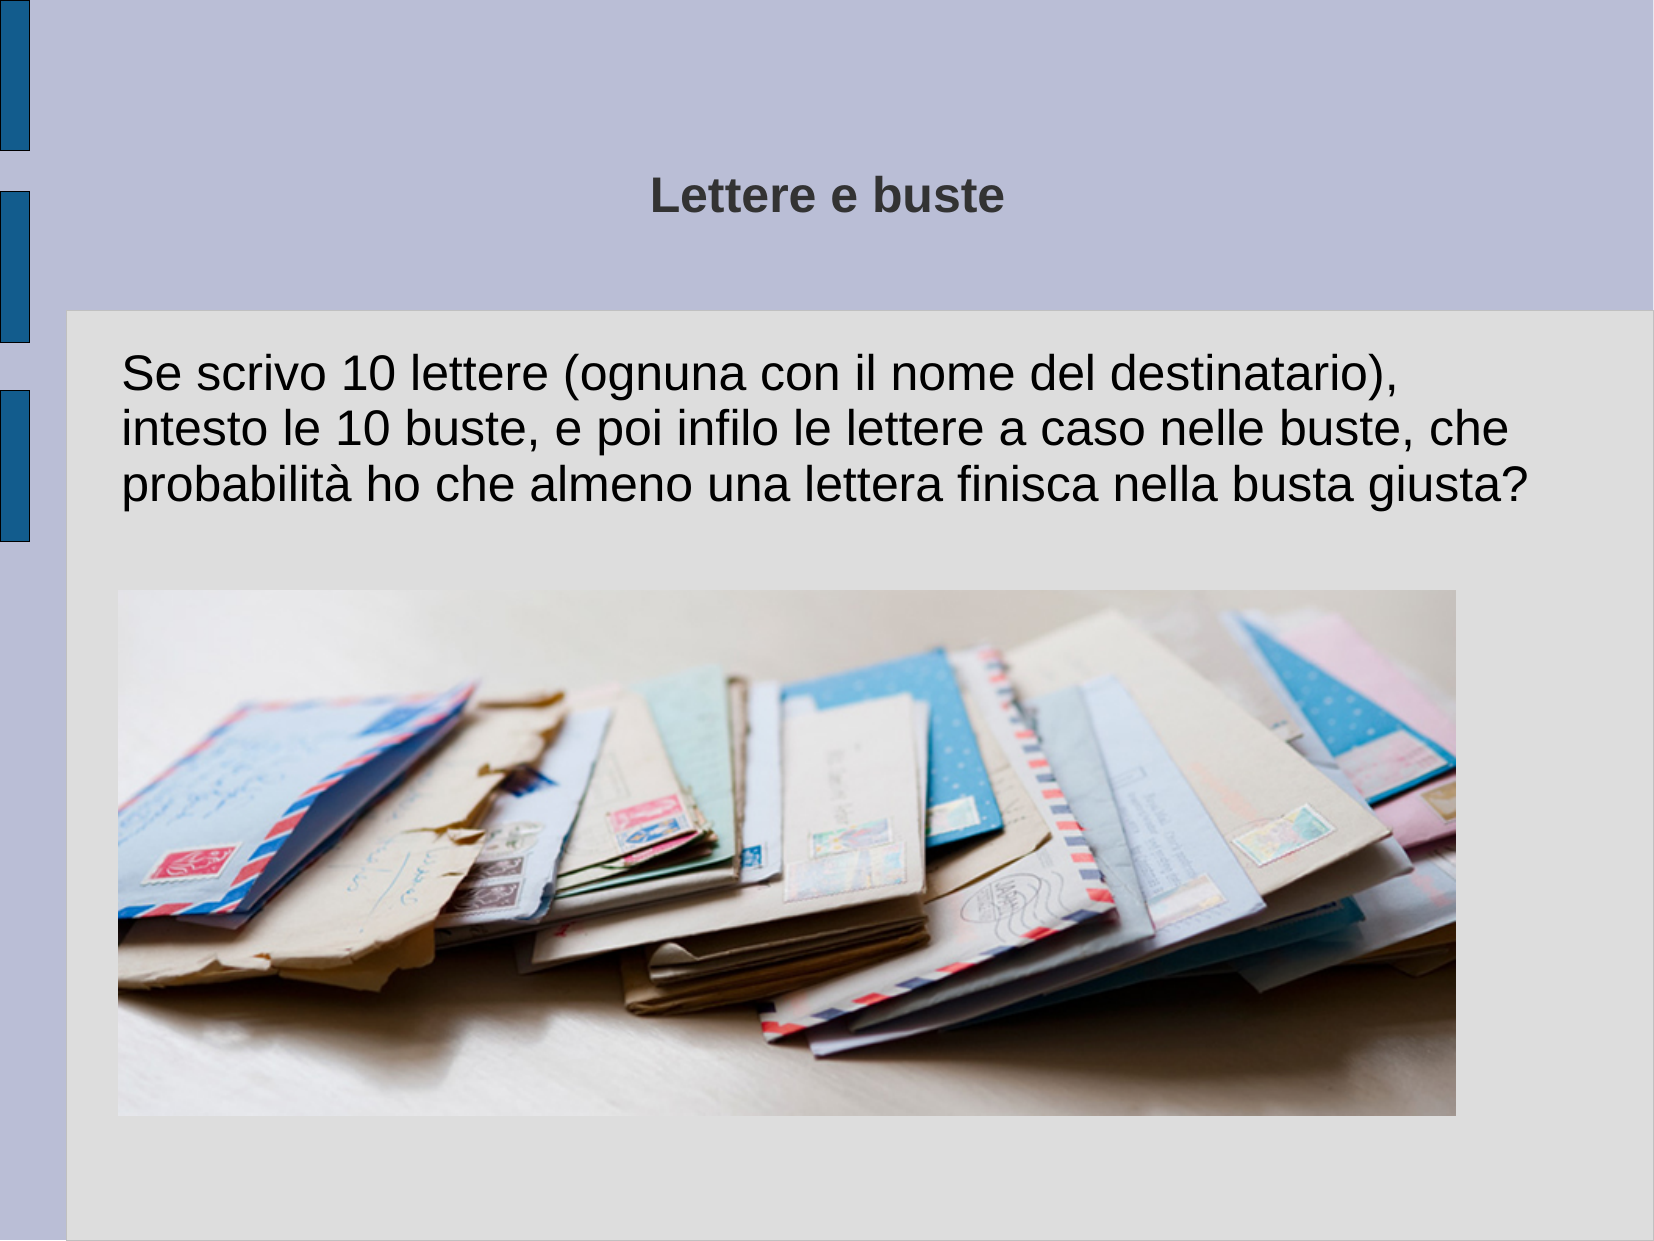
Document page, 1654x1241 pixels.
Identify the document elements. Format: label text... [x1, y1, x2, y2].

title Lettere e buste [121, 91, 1534, 299]
picture [118, 590, 1456, 1116]
list Se scrivo 10 lettere (ognuna con il nome del destinatario), intesto le 10 buste, e poi infilo le lettere a caso nelle buste, che probabilità ho che almeno una lettera finisca nella busta giusta? [121, 344, 1534, 1127]
